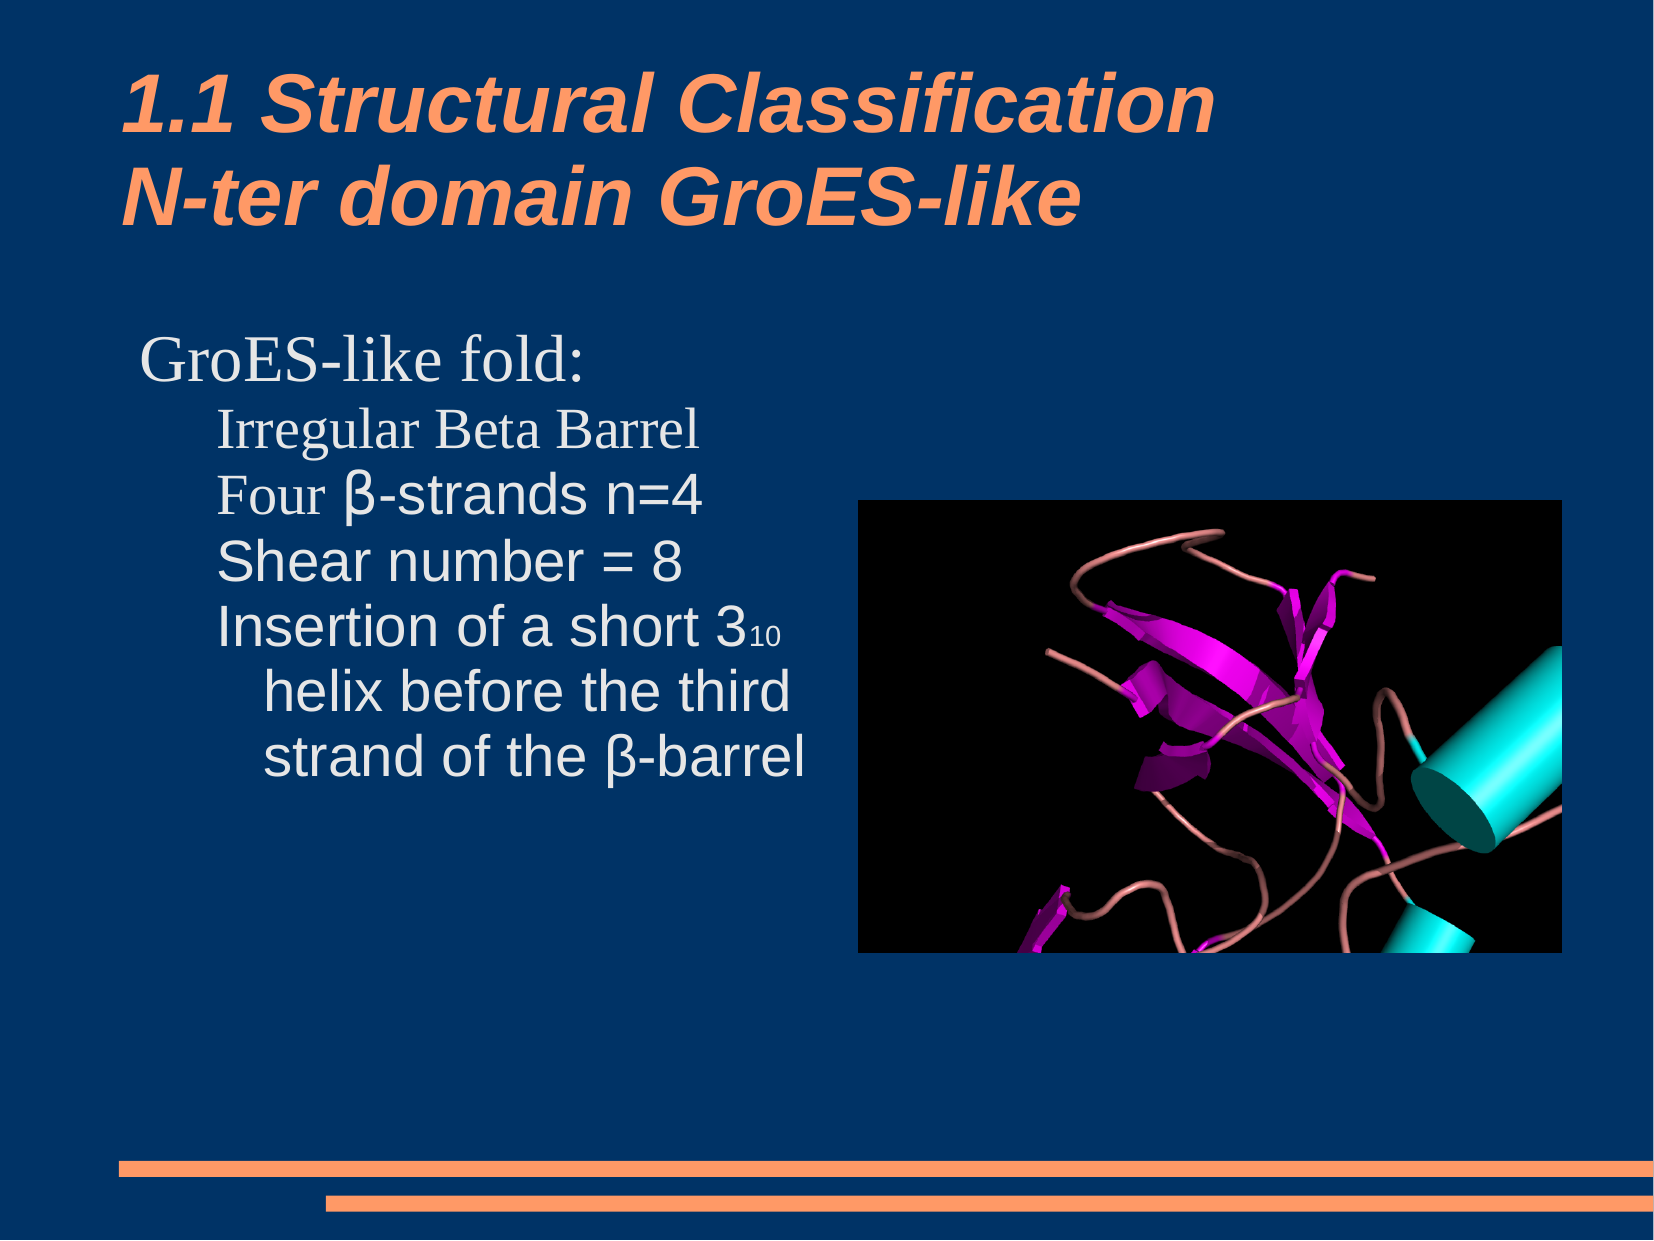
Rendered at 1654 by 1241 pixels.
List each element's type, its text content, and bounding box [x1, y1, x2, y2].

title 1.1 Structural Classification N-ter domain GroES-like [121, 42, 1534, 258]
list GroES-like fold: Irregular Beta Barrel Four β-strands n=4 Shear number = 8 Insertion of a short 310 helix before the third strand of the β-barrel [121, 322, 824, 1133]
picture [858, 500, 1562, 953]
